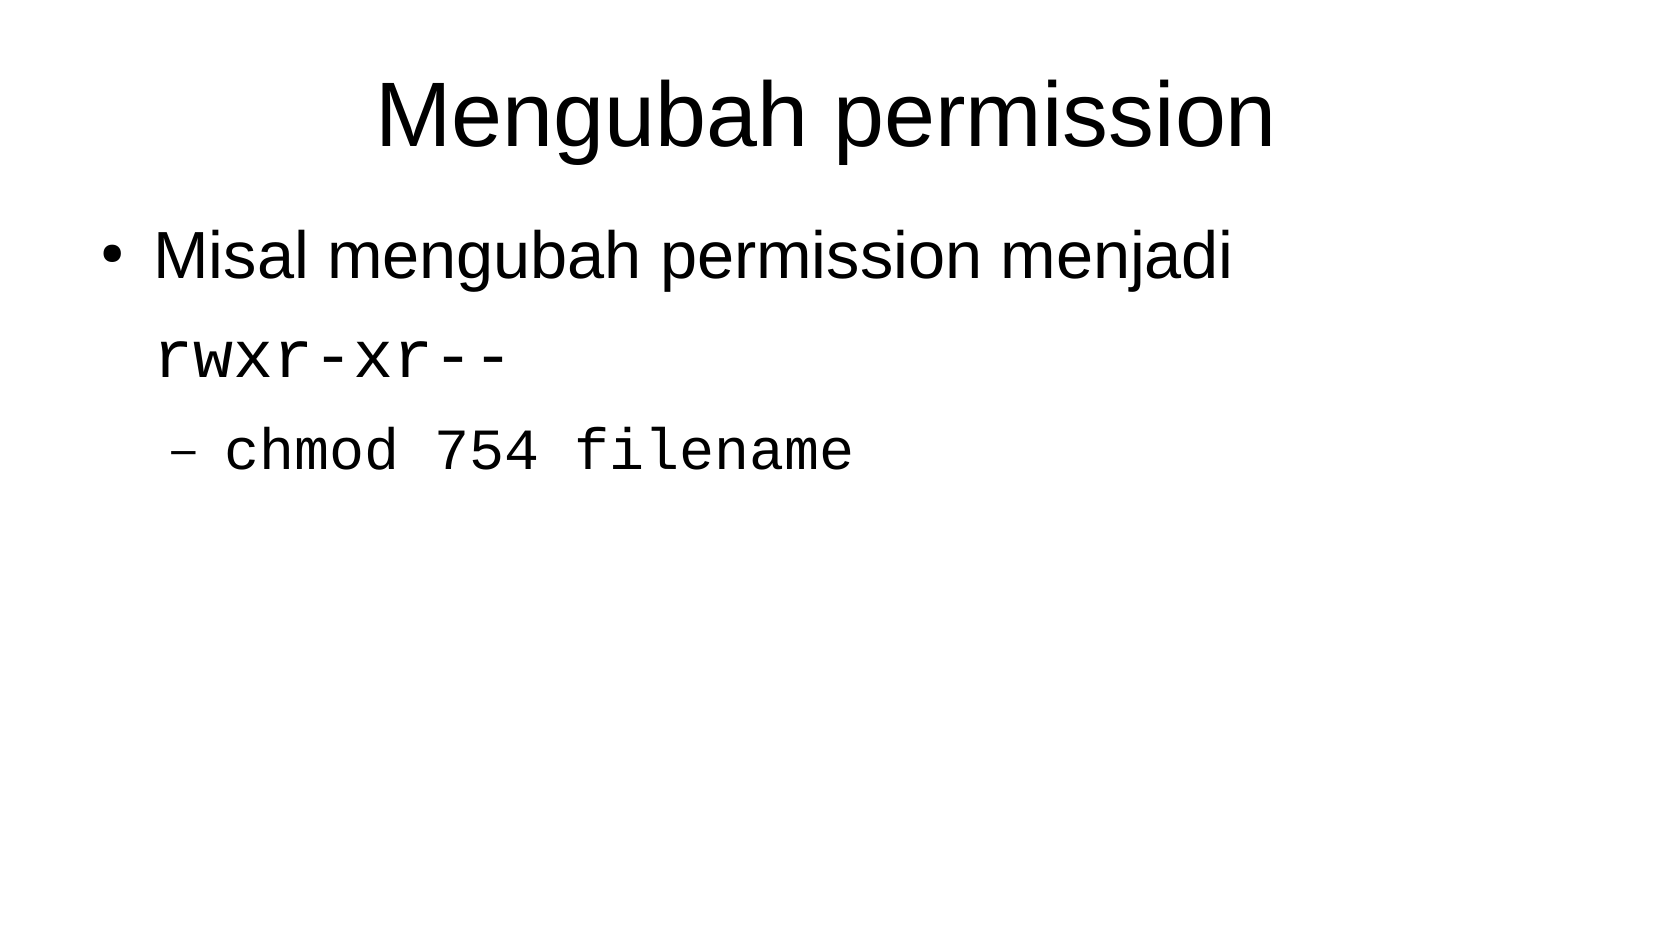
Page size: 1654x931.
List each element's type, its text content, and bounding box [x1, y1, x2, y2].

title Mengubah permission [82, 37, 1571, 193]
list Misal mengubah permission menjadi rwxr-xr-- chmod 754 filename [82, 217, 1571, 758]
